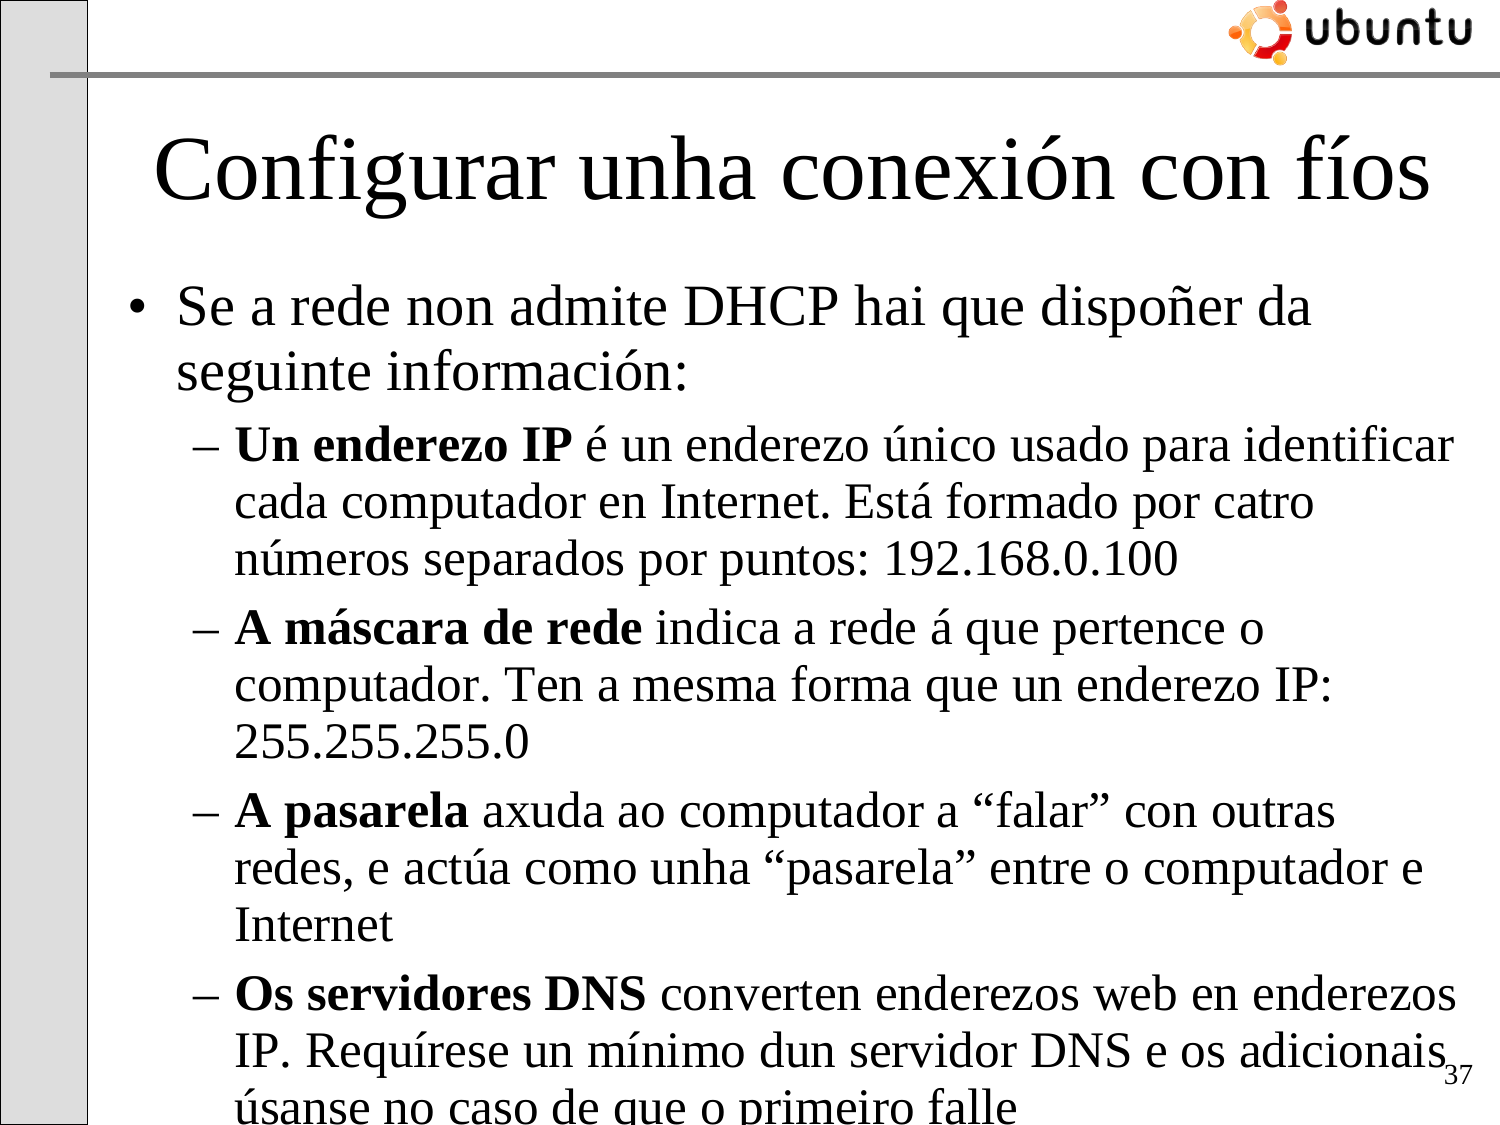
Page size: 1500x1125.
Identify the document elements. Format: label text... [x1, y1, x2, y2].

title Configurar unha conexión con fíos [112, 99, 1477, 237]
list Se a rede non admite DHCP hai que dispoñer da seguinte información: Un enderezo IP é un enderezo único usado para identificar cada computador en Internet. Está formado por catro números separados por puntos: 192.168.0.100 A máscara de rede indica a rede á que pertence o computador. Ten a mesma forma que un enderezo IP: 255.255.255.0 A pasarela axuda ao computador a “falar” con outras redes, e actúa como unha “pasarela” entre o computador e Internet Os servidores DNS converten enderezos web en enderezos IP. Requírese un mínimo dun servidor DNS e os adicionais úsanse no caso de que o primeiro falle [112, 265, 1477, 1125]
picture [1221, 0, 1483, 71]
